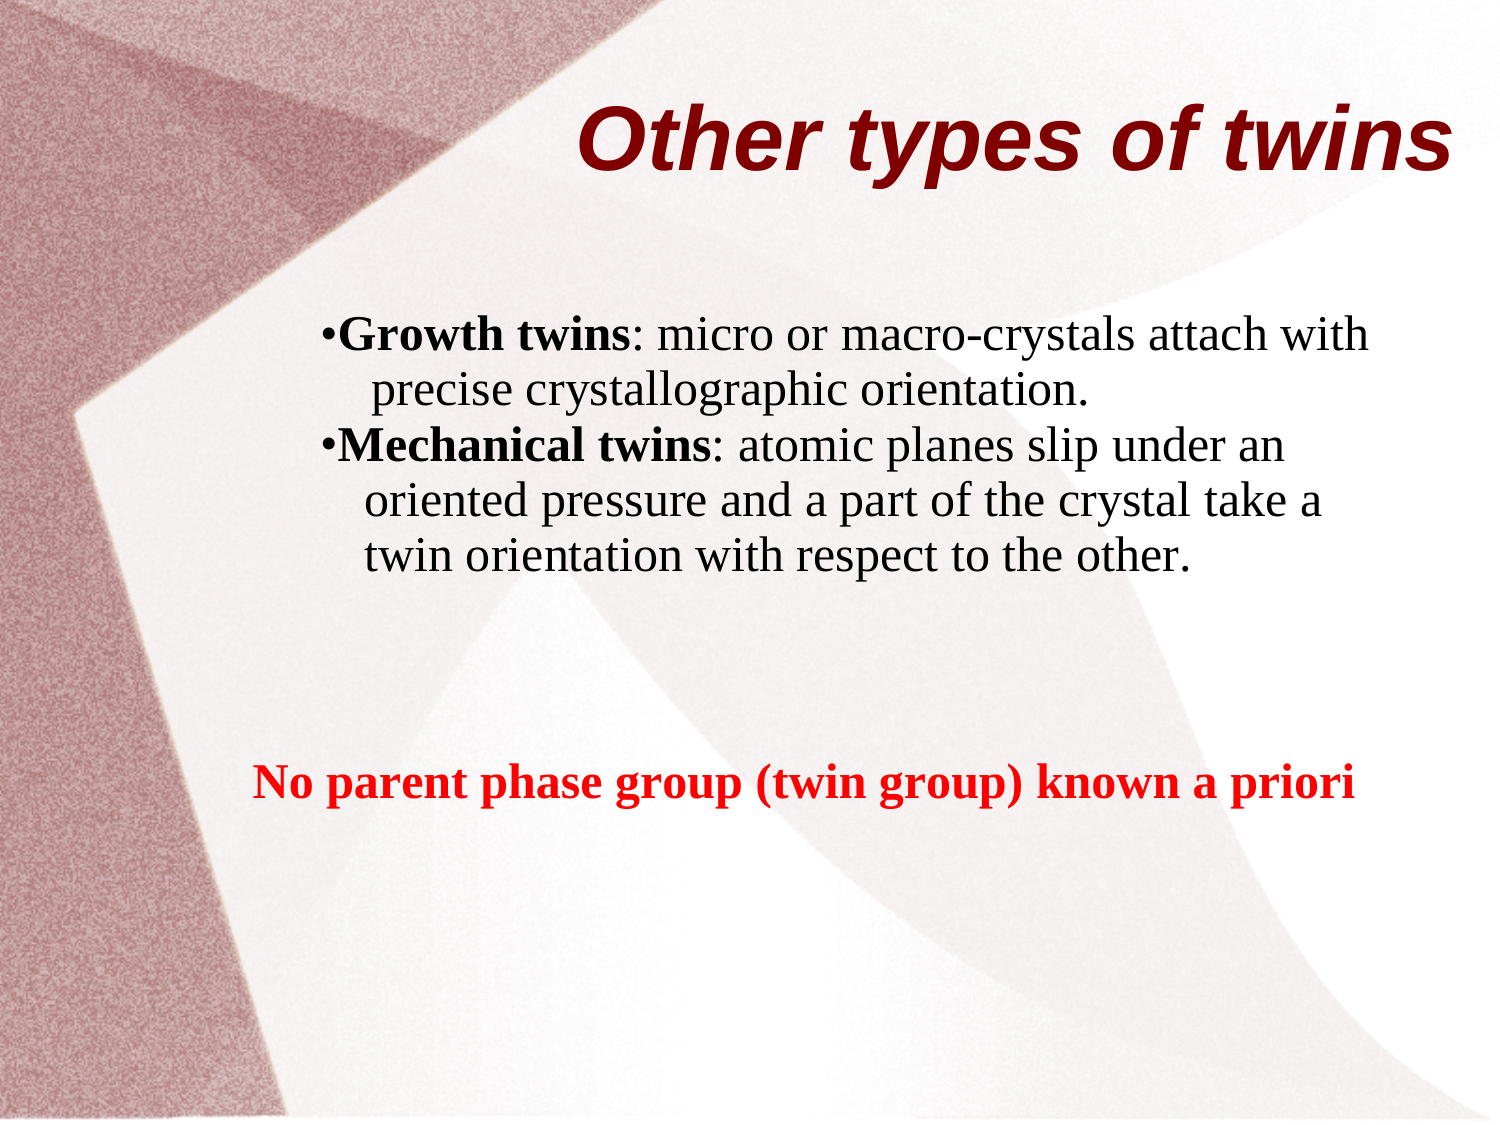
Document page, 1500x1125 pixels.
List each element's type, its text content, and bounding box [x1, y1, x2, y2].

text_box No parent phase group (twin group) known a priori [237, 746, 1371, 818]
picture [0, 0, 1500, 1125]
title Other types of twins [541, 52, 1458, 226]
text_box Growth twins: micro or macro-crystals attach with precise crystallographic orientation. Mechanical twins: atomic planes slip under an oriented pressure and a part of the crystal take a twin orientation with respect to the other. [305, 298, 1426, 602]
